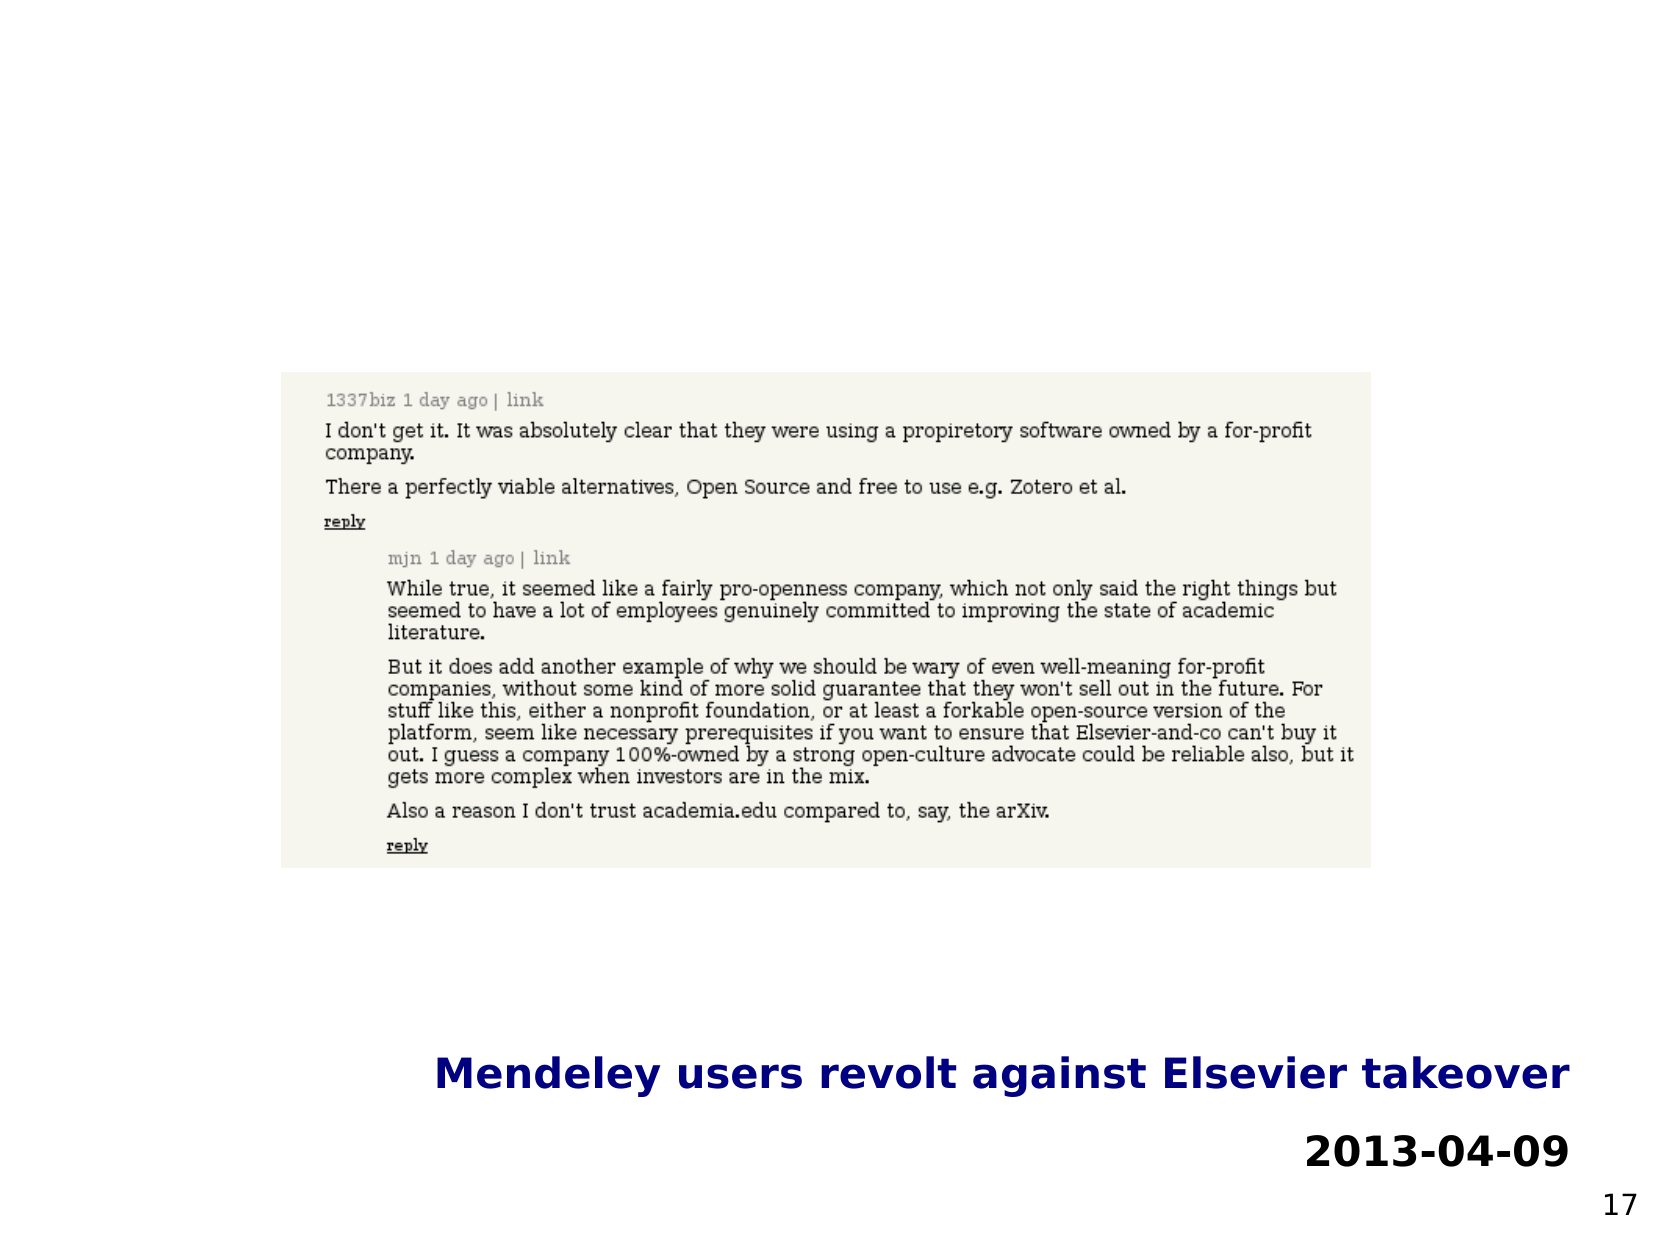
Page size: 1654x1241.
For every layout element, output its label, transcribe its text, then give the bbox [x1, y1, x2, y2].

picture [281, 372, 1371, 868]
list Mendeley users revolt against Elsevier takeover 2013-04-09 [82, 65, 1571, 1177]
